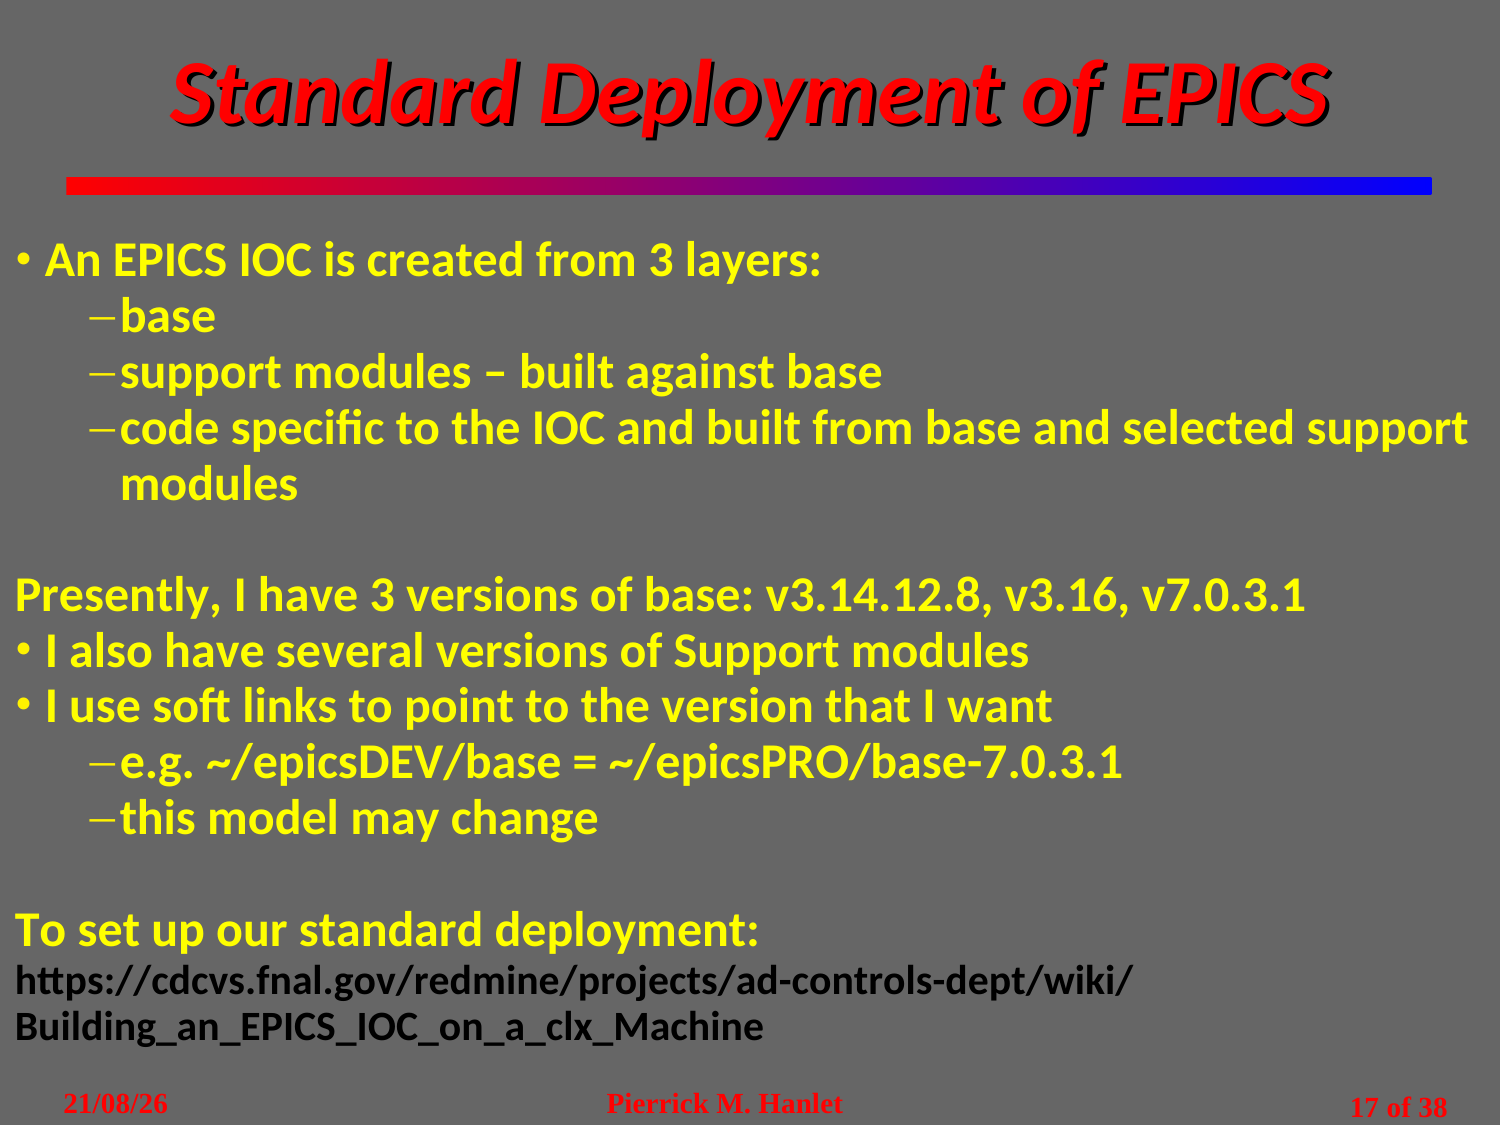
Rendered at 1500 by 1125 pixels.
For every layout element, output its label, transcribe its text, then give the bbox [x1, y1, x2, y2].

text_box An EPICS IOC is created from 3 layers: base support modules – built against base code specific to the IOC and built from base and selected support modules Presently, I have 3 versions of base: v3.14.12.8, v3.16, v7.0.3.1 I also have several versions of Support modules I use soft links to point to the version that I want e.g. ~/epicsDEV/base = ~/epicsPRO/base-7.0.3.1 this model may change To set up our standard deployment: https://cdcvs.fnal.gov/redmine/projects/ad-controls-dept/wiki/Building_an_EPICS_IOC_on_a_clx_Machine [0, 224, 1500, 1058]
title Standard Deployment of EPICS [0, 0, 1500, 180]
